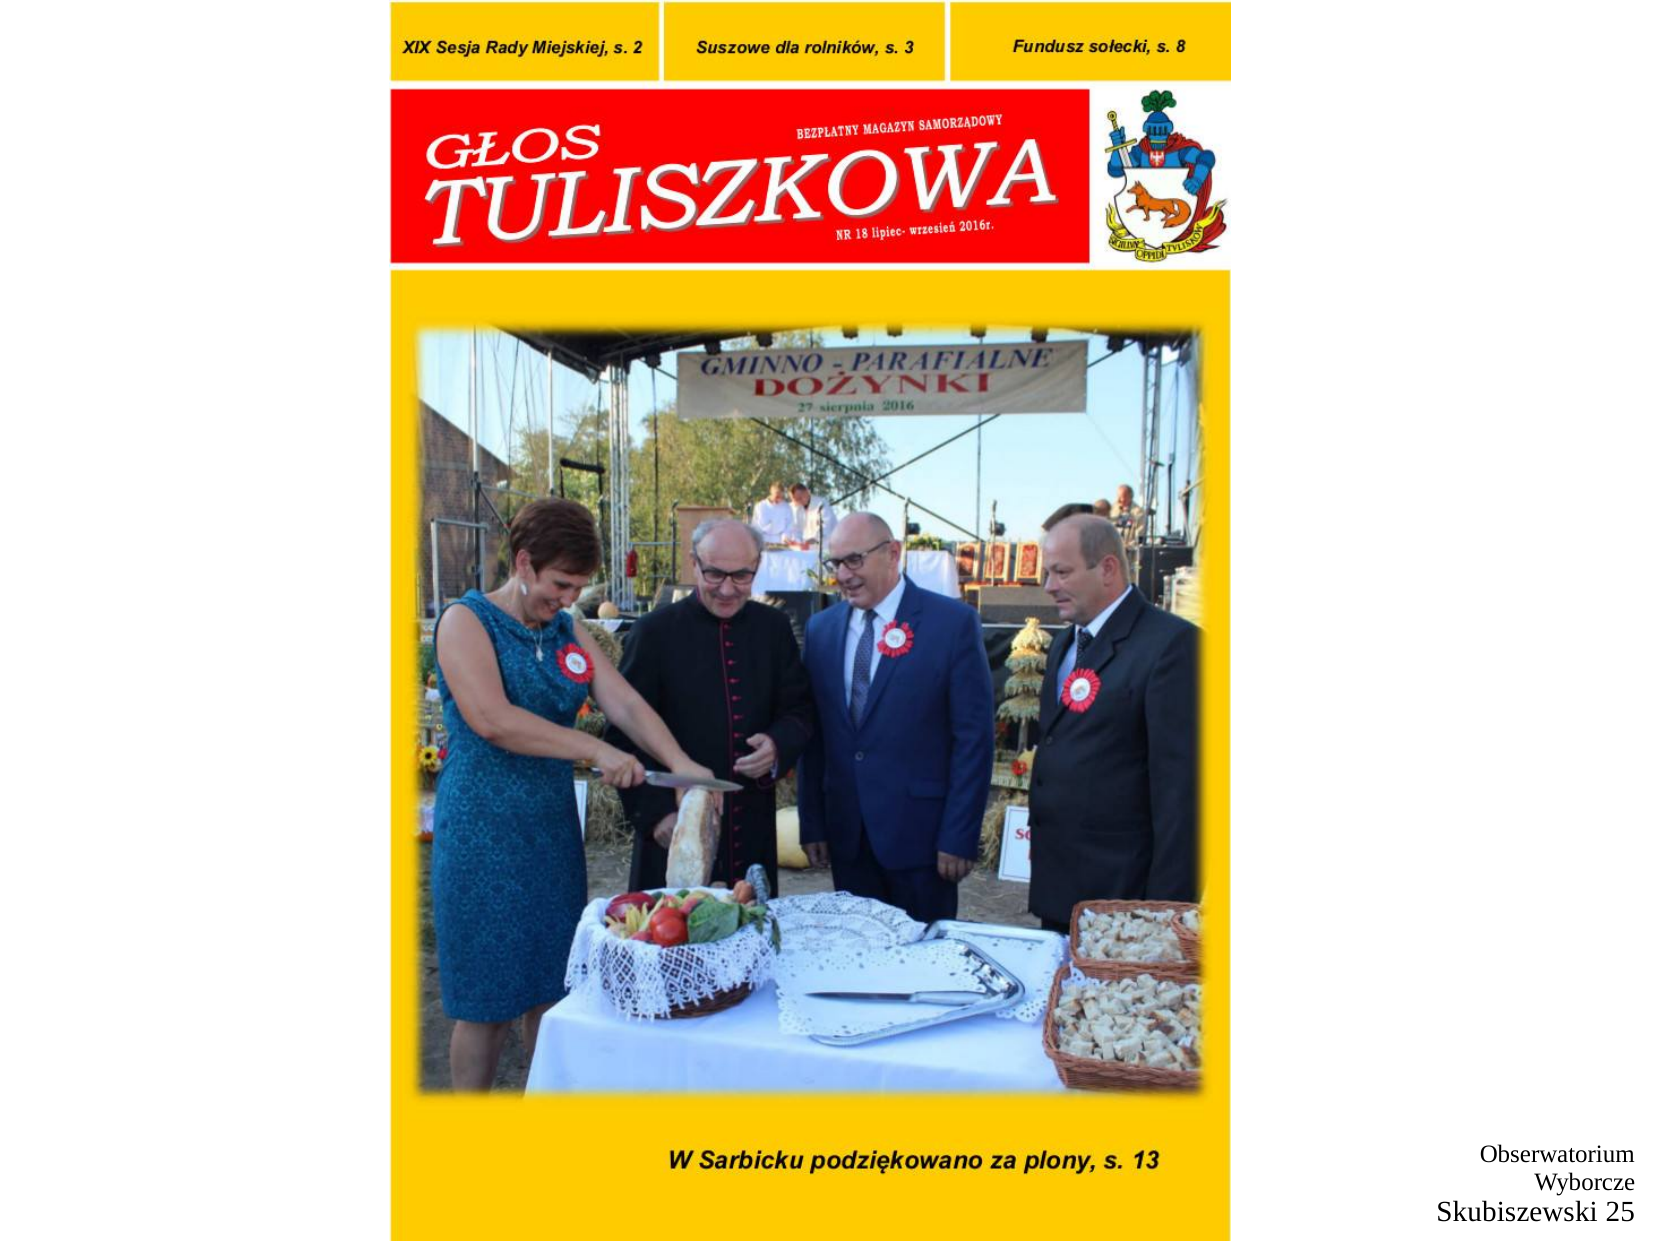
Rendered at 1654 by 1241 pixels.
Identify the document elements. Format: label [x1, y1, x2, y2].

picture [389, 0, 1231, 1241]
